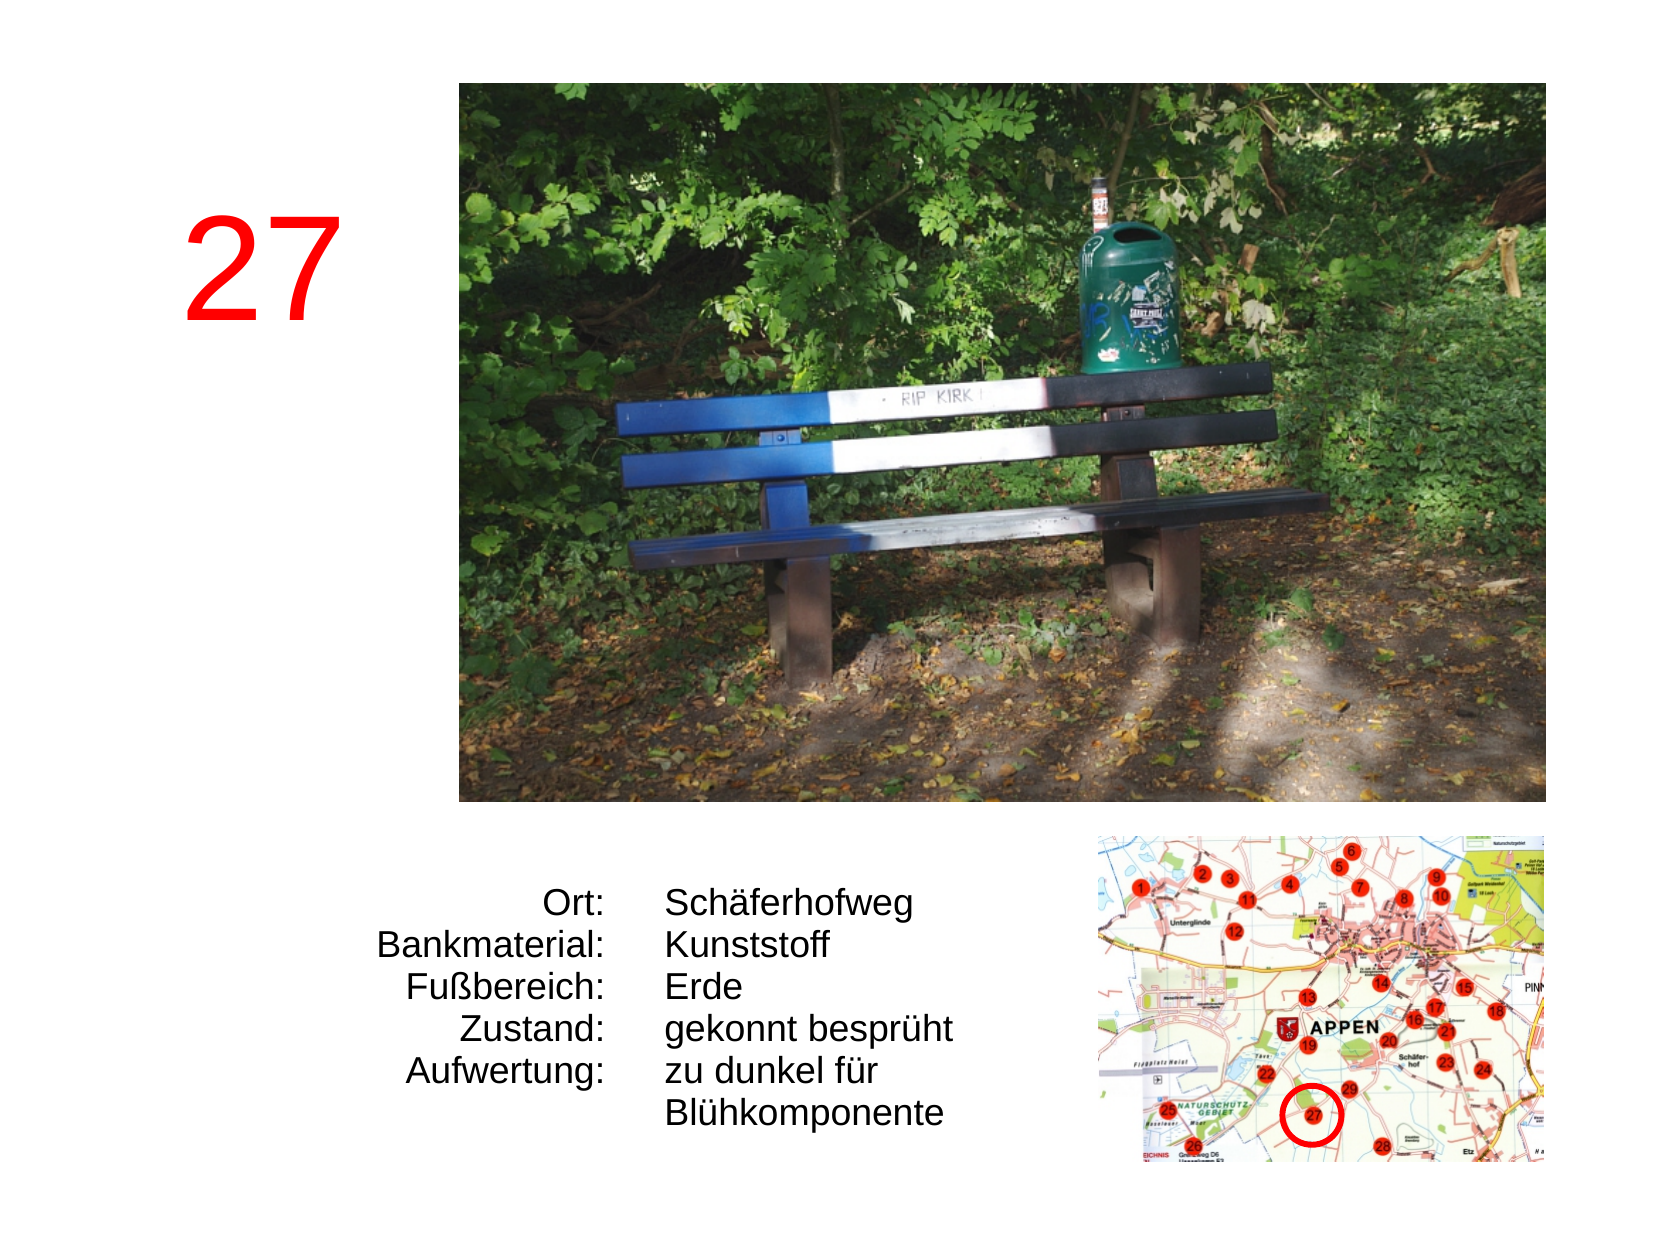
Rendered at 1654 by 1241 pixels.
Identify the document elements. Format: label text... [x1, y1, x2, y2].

text_box 27 [165, 177, 428, 360]
text_box Ort: Schäferhofweg Bankmaterial: Kunststoff Fußbereich: Erde Zustand: gekonnt besprüht Aufwertung: zu dunkel für Blühkomponente [354, 873, 1548, 1184]
picture [1098, 836, 1544, 1162]
picture [459, 83, 1546, 802]
